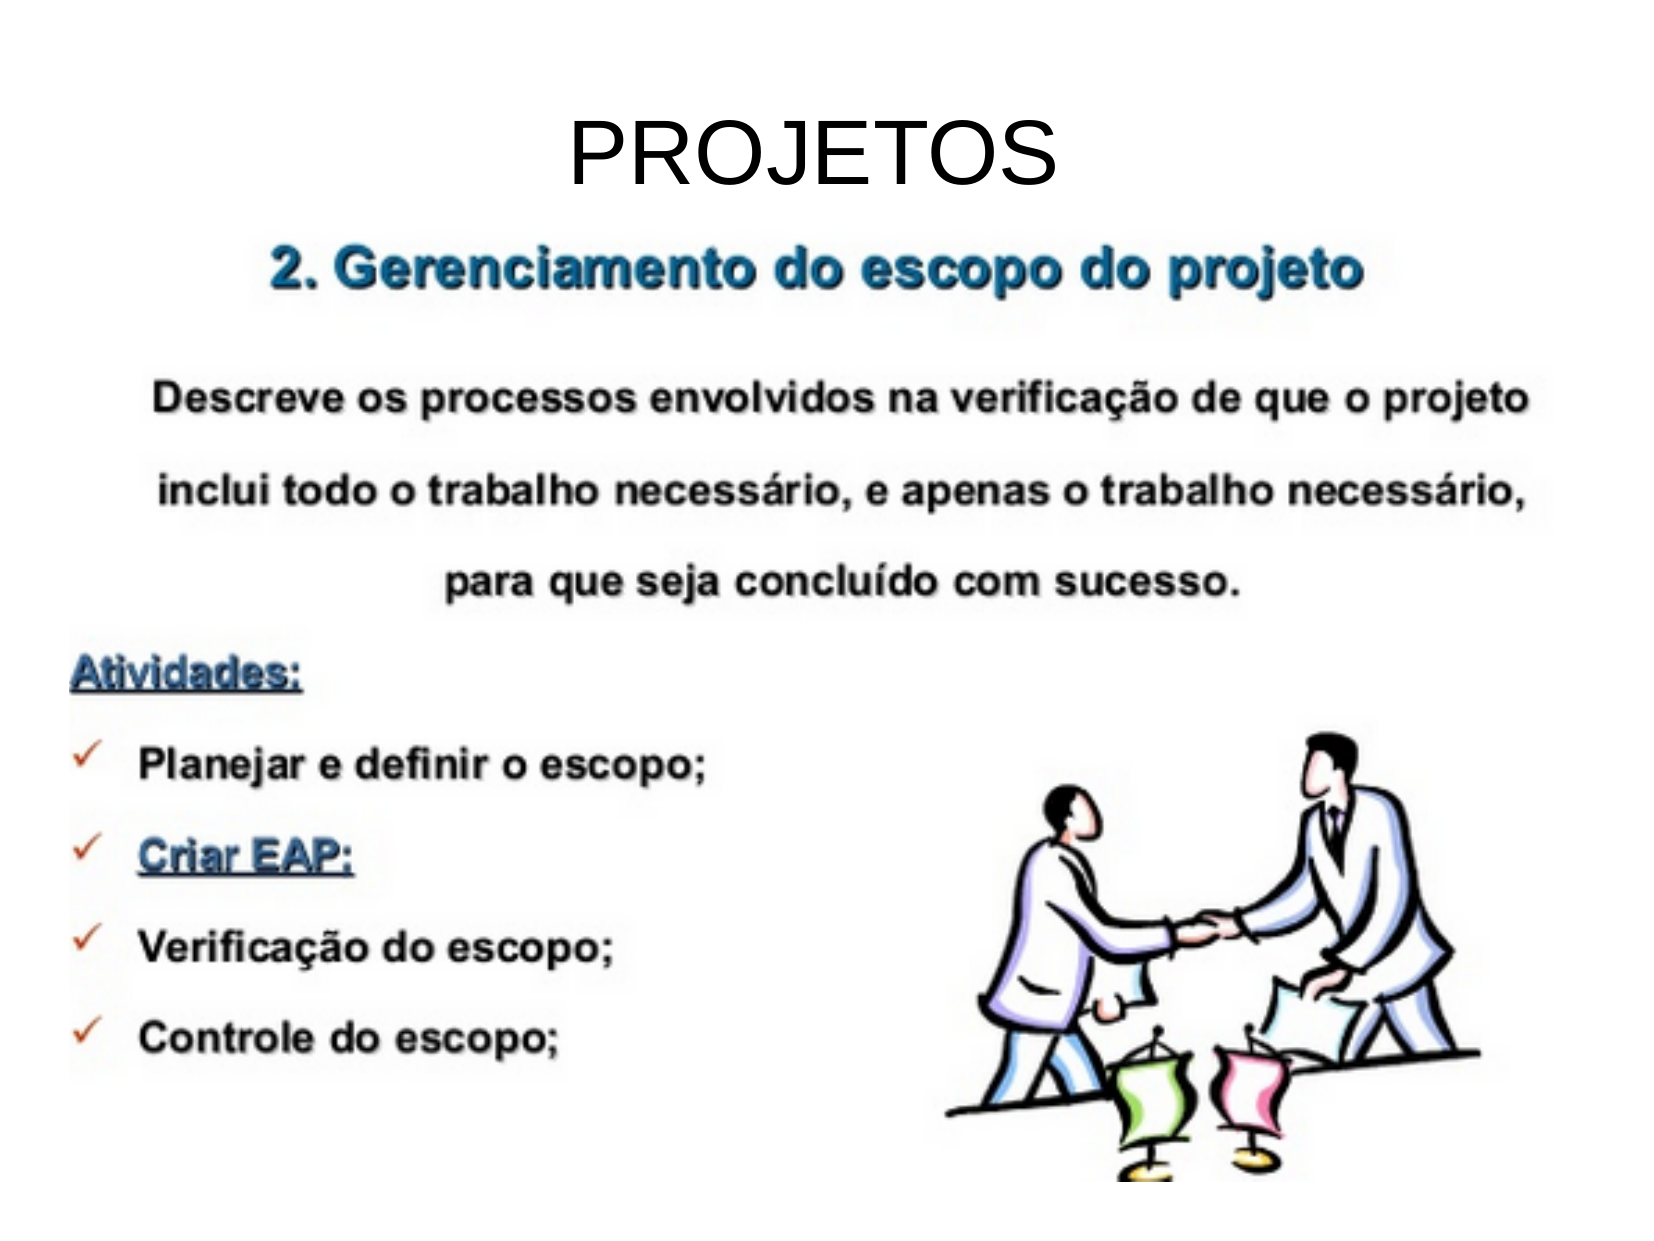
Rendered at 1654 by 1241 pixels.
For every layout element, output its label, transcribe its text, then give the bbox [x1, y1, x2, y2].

title PROJETOS [82, 49, 1571, 224]
picture [69, 224, 1609, 1182]
